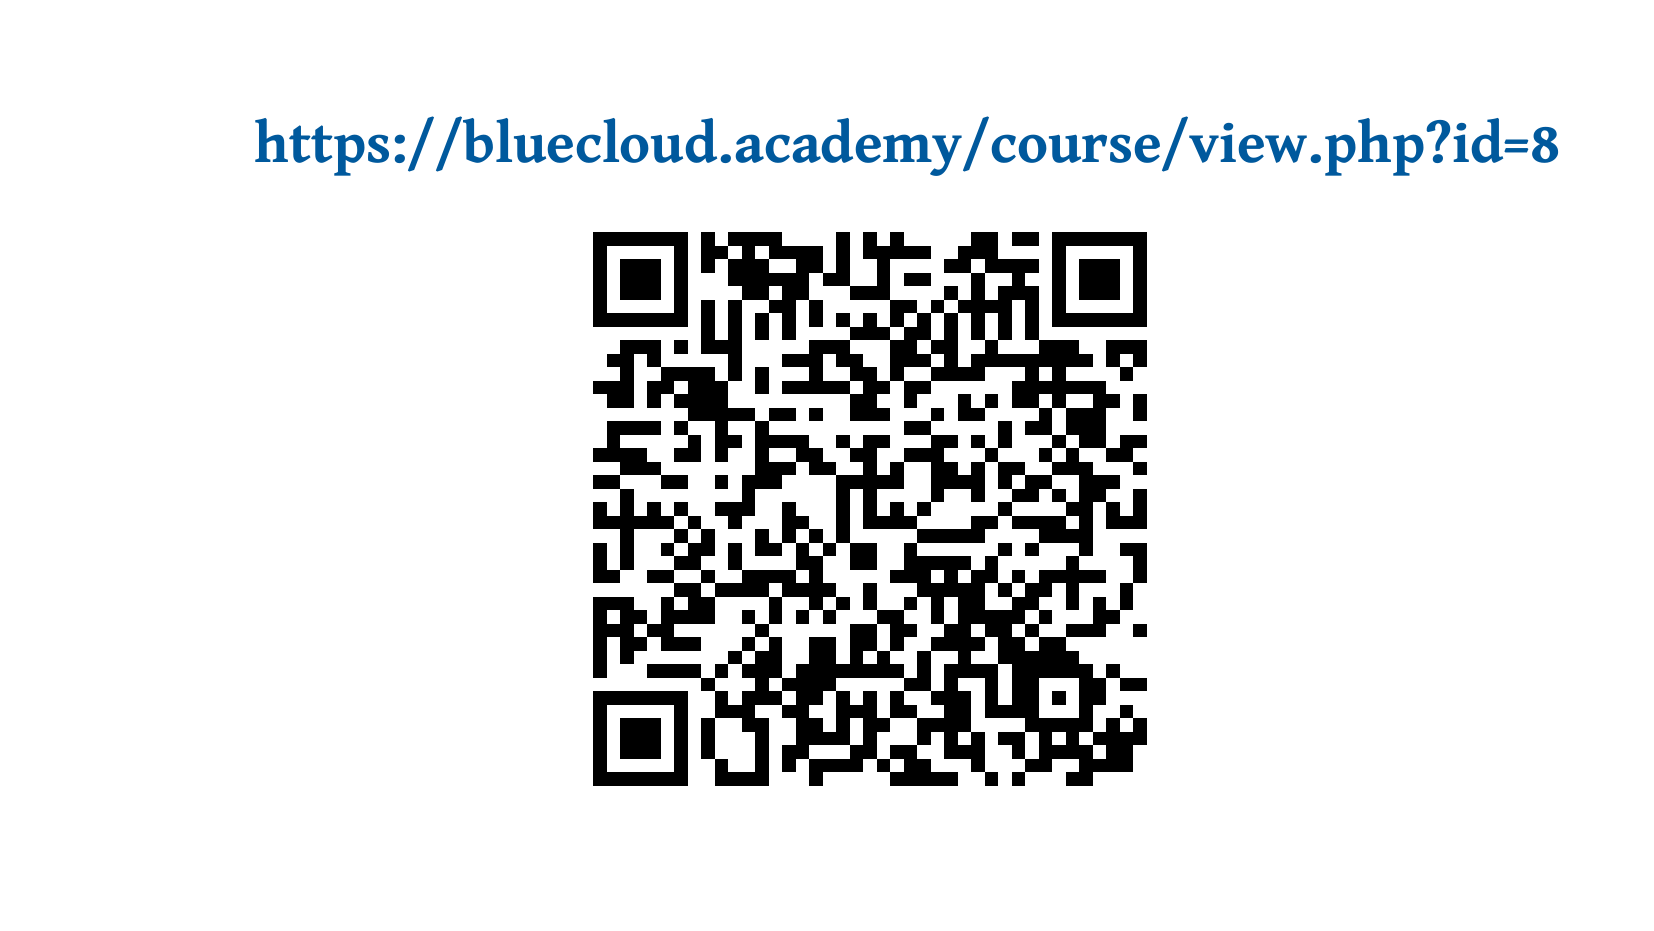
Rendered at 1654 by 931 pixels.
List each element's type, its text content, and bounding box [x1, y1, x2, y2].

picture [540, 250, 1201, 841]
text_box https://bluecloud.academy/course/view.php?id=8 [240, 104, 1606, 250]
